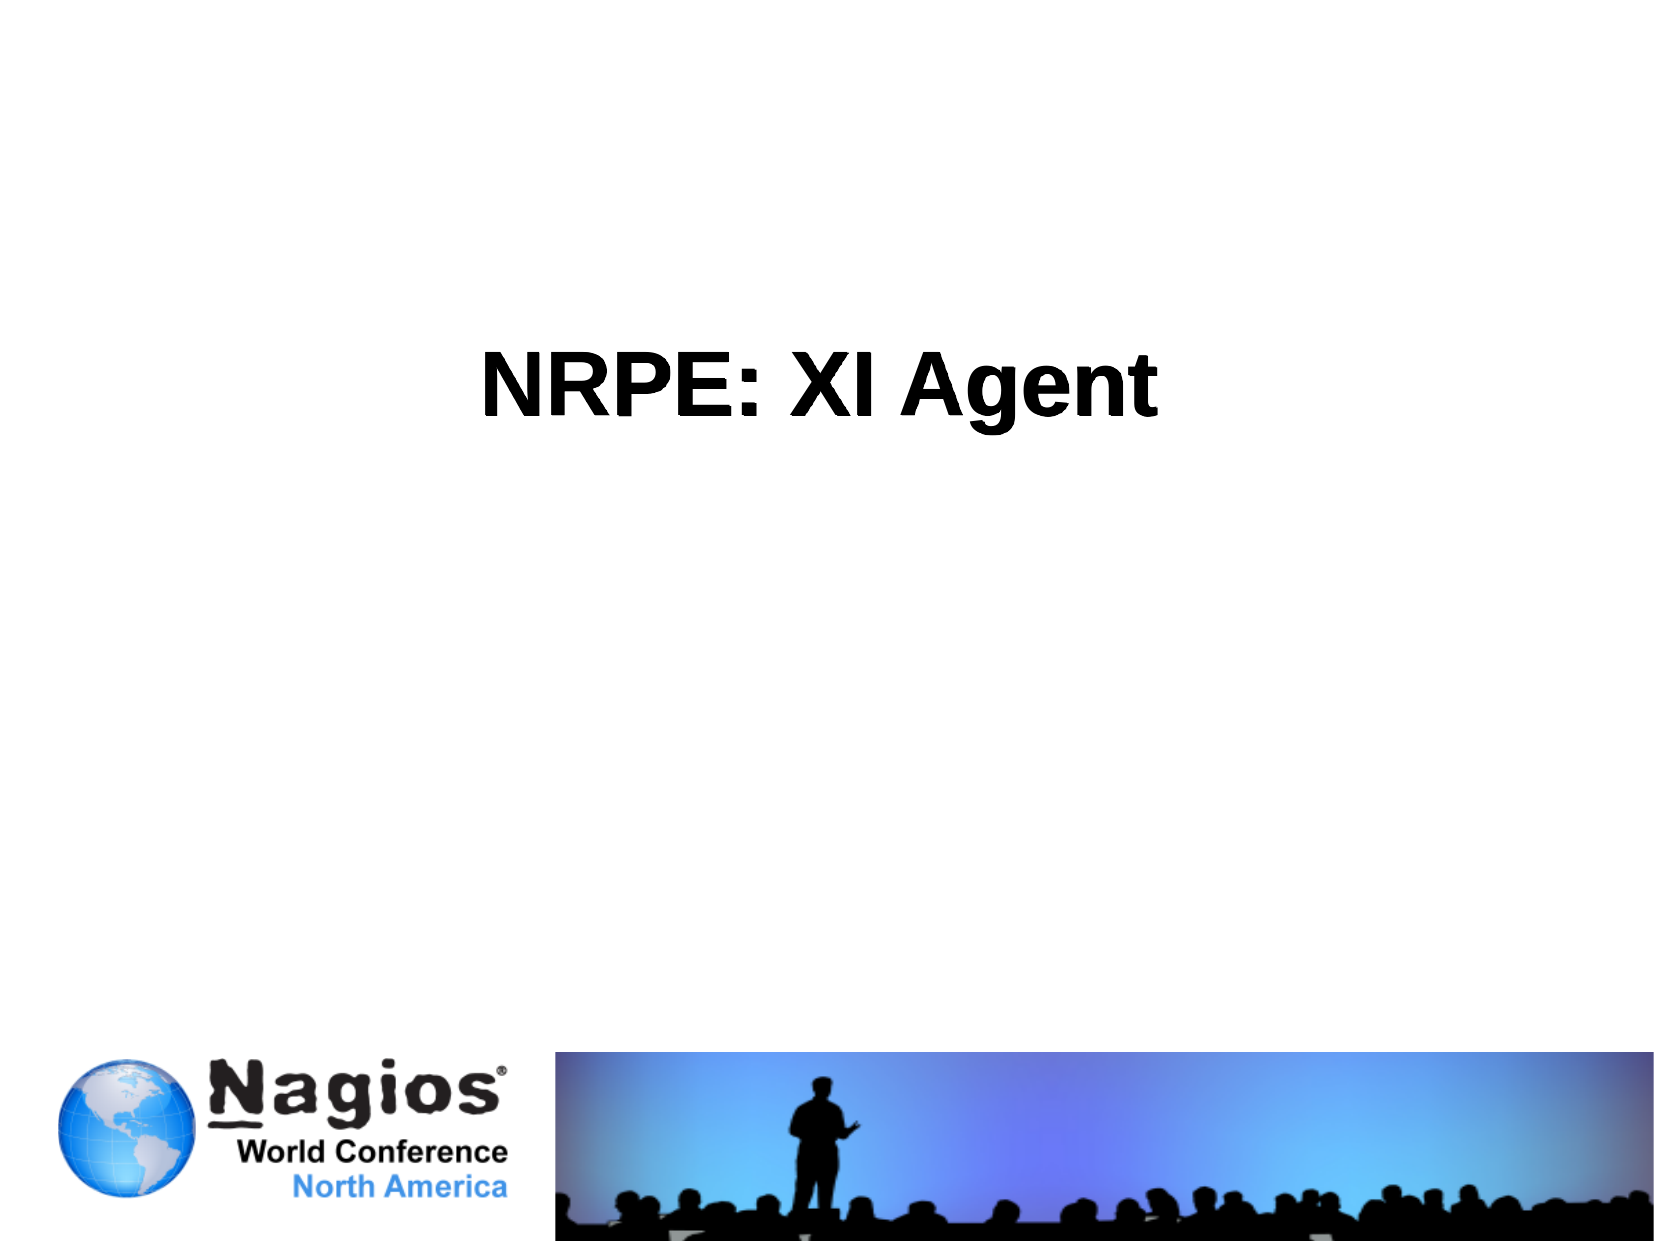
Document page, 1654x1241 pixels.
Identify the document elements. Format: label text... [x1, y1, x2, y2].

picture [58, 1058, 509, 1228]
picture [555, 1052, 1654, 1241]
title NRPE: XI Agent [87, 280, 1576, 488]
